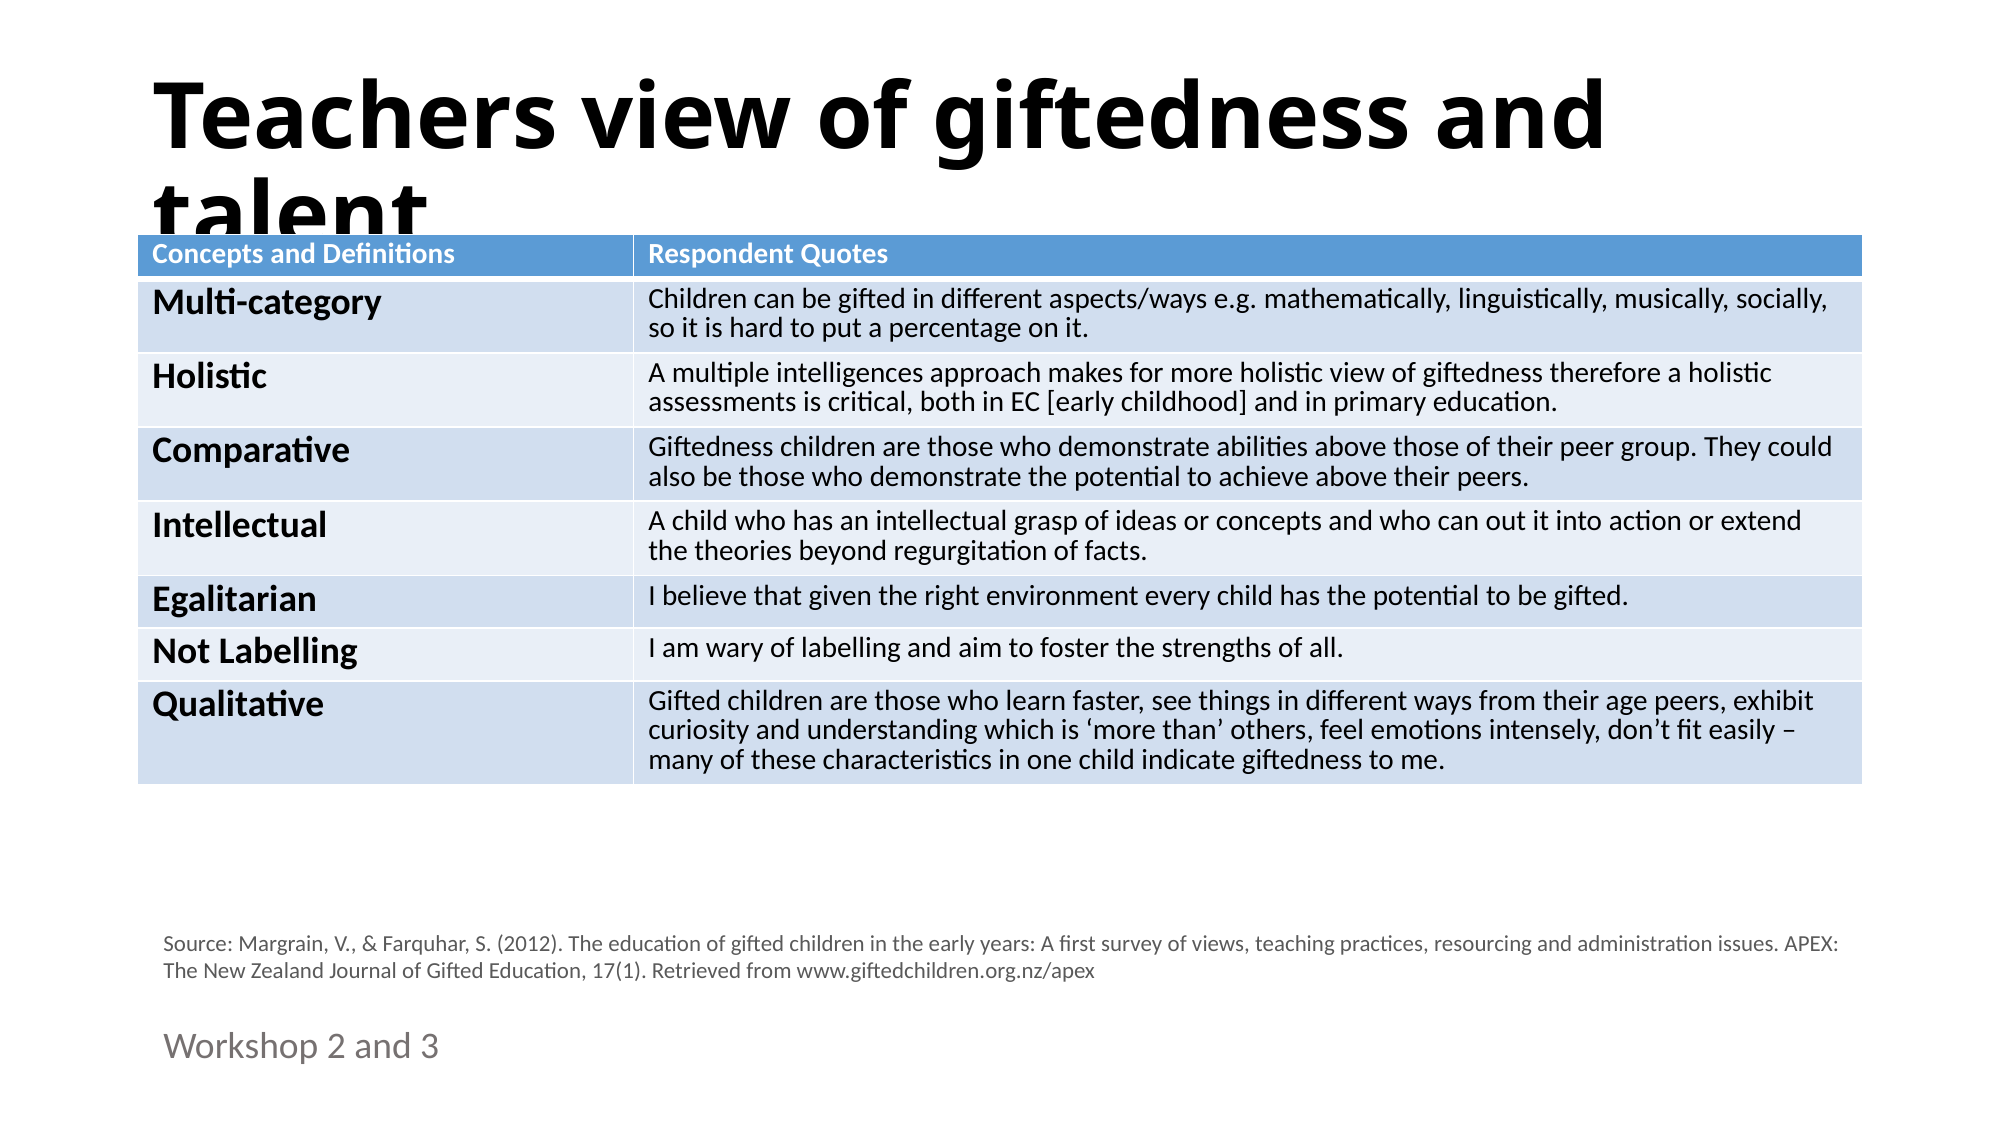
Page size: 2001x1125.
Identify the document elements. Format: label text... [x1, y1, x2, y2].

table_header Concepts and Definitions [138, 235, 633, 276]
table_cell Intellectual [138, 502, 633, 575]
table_cell Egalitarian [138, 576, 633, 627]
table_header Respondent Quotes [634, 235, 1862, 276]
table_cell I believe that given the right environment every child has the potential to be gifted. [634, 576, 1862, 627]
table_cell Multi-category [138, 282, 633, 352]
text_box Workshop 2 and 3 [148, 1013, 558, 1074]
table_cell Qualitative [138, 682, 633, 784]
table_cell Holistic [138, 354, 633, 426]
table_cell Gifted children are those who learn faster, see things in different ways from their age peers, exhibit curiosity and understanding which is ‘more than’ others, feel emotions intensely, don’t fit easily – many of these characteristics in one child indicate giftedness to me. [634, 682, 1862, 784]
table_cell A multiple intelligences approach makes for more holistic view of giftedness therefore a holistic assessments is critical, both in EC [early childhood] and in primary education. [634, 354, 1862, 426]
table_cell I am wary of labelling and aim to foster the strengths of all. [634, 629, 1862, 680]
table_cell A child who has an intellectual grasp of ideas or concepts and who can out it into action or extend the theories beyond regurgitation of facts. [634, 502, 1862, 575]
table_cell Giftedness children are those who demonstrate abilities above those of their peer group. They could also be those who demonstrate the potential to achieve above their peers. [634, 428, 1862, 500]
table_cell Comparative [138, 428, 633, 500]
table_cell Children can be gifted in different aspects/ways e.g. mathematically, linguistically, musically, socially, so it is hard to put a percentage on it. [634, 282, 1862, 352]
table_cell Not Labelling [138, 629, 633, 680]
title Teachers view of giftedness and talent [137, 59, 1863, 234]
text_box Source: Margrain, V., & Farquhar, S. (2012). The education of gifted children in the early years: A first survey of views, teaching practices, resourcing and administration issues. APEX: The New Zealand Journal of Gifted Education, 17(1). Retrieved from www.giftedchildren.org.nz/apex [148, 921, 1863, 991]
